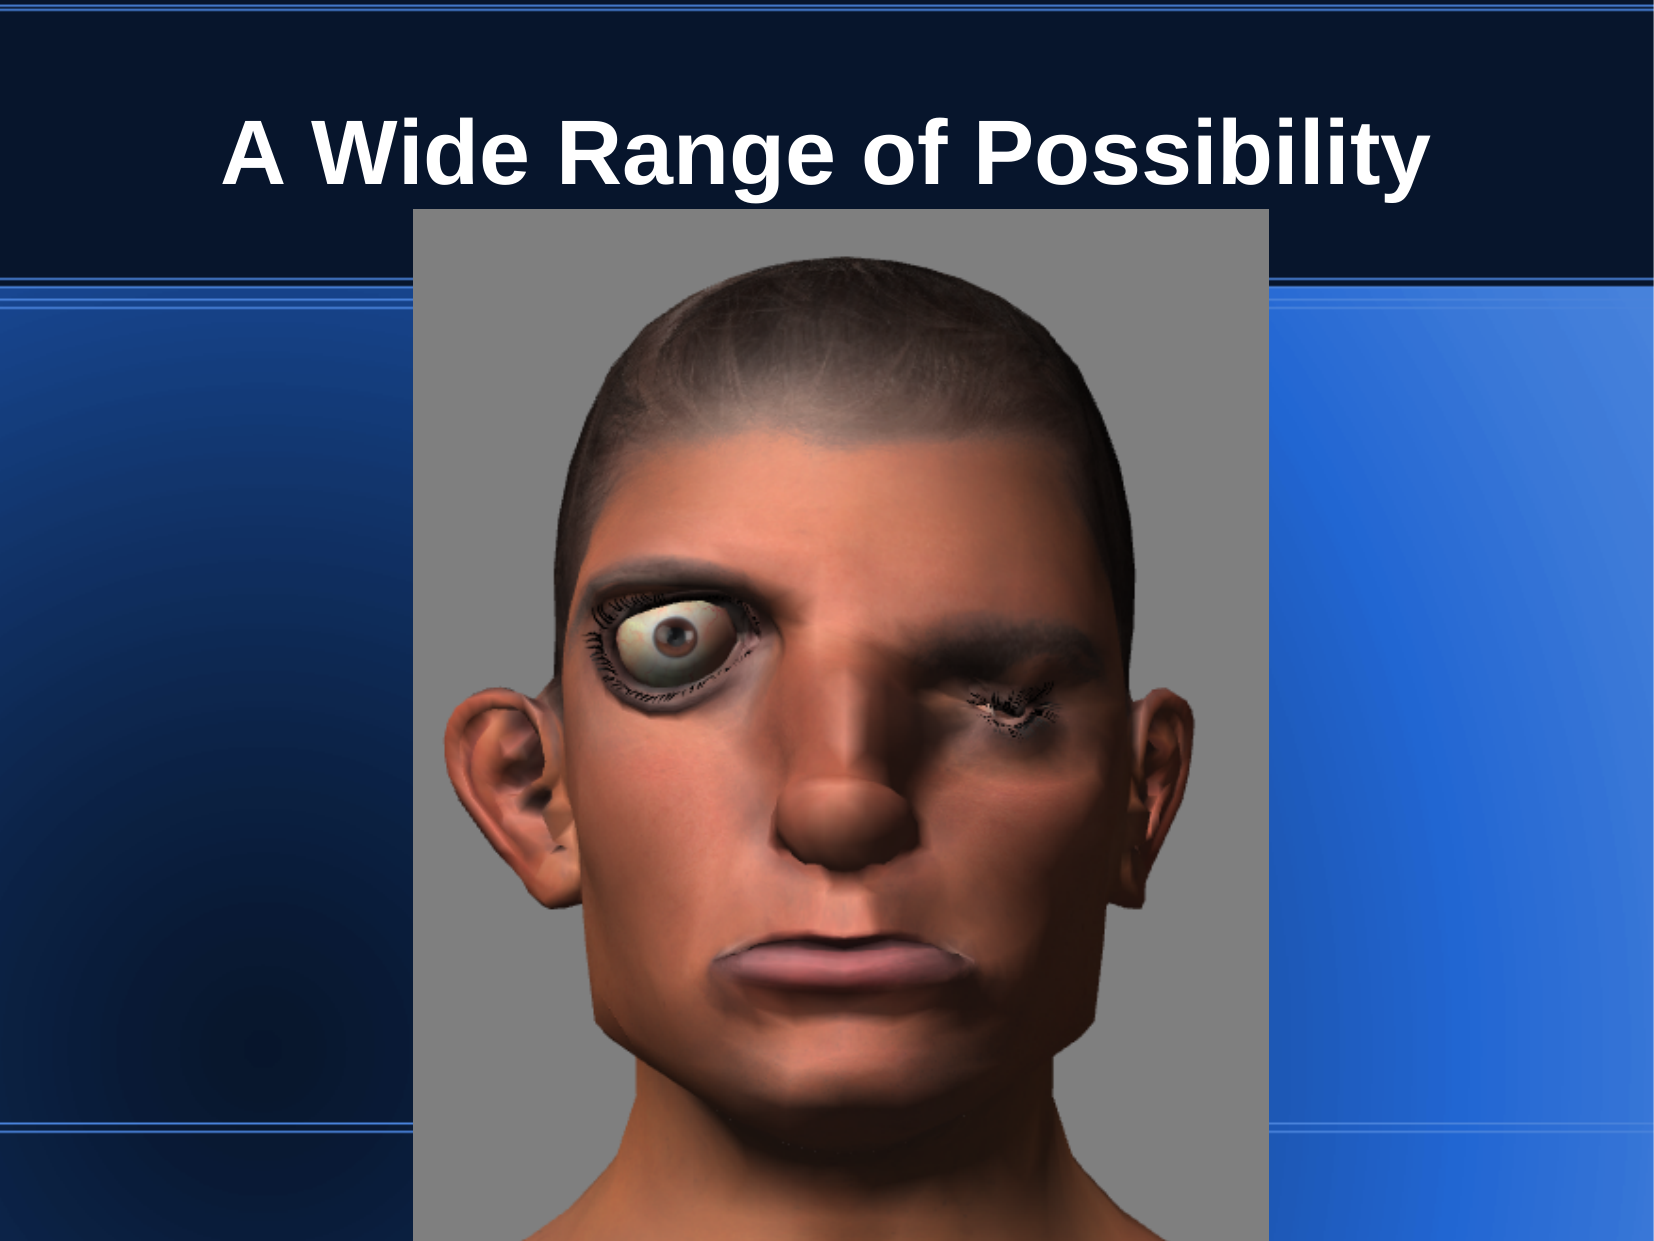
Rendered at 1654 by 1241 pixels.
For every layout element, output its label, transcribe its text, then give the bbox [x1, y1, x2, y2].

title A Wide Range of Possibility [82, 49, 1571, 257]
picture [0, 0, 1654, 1241]
